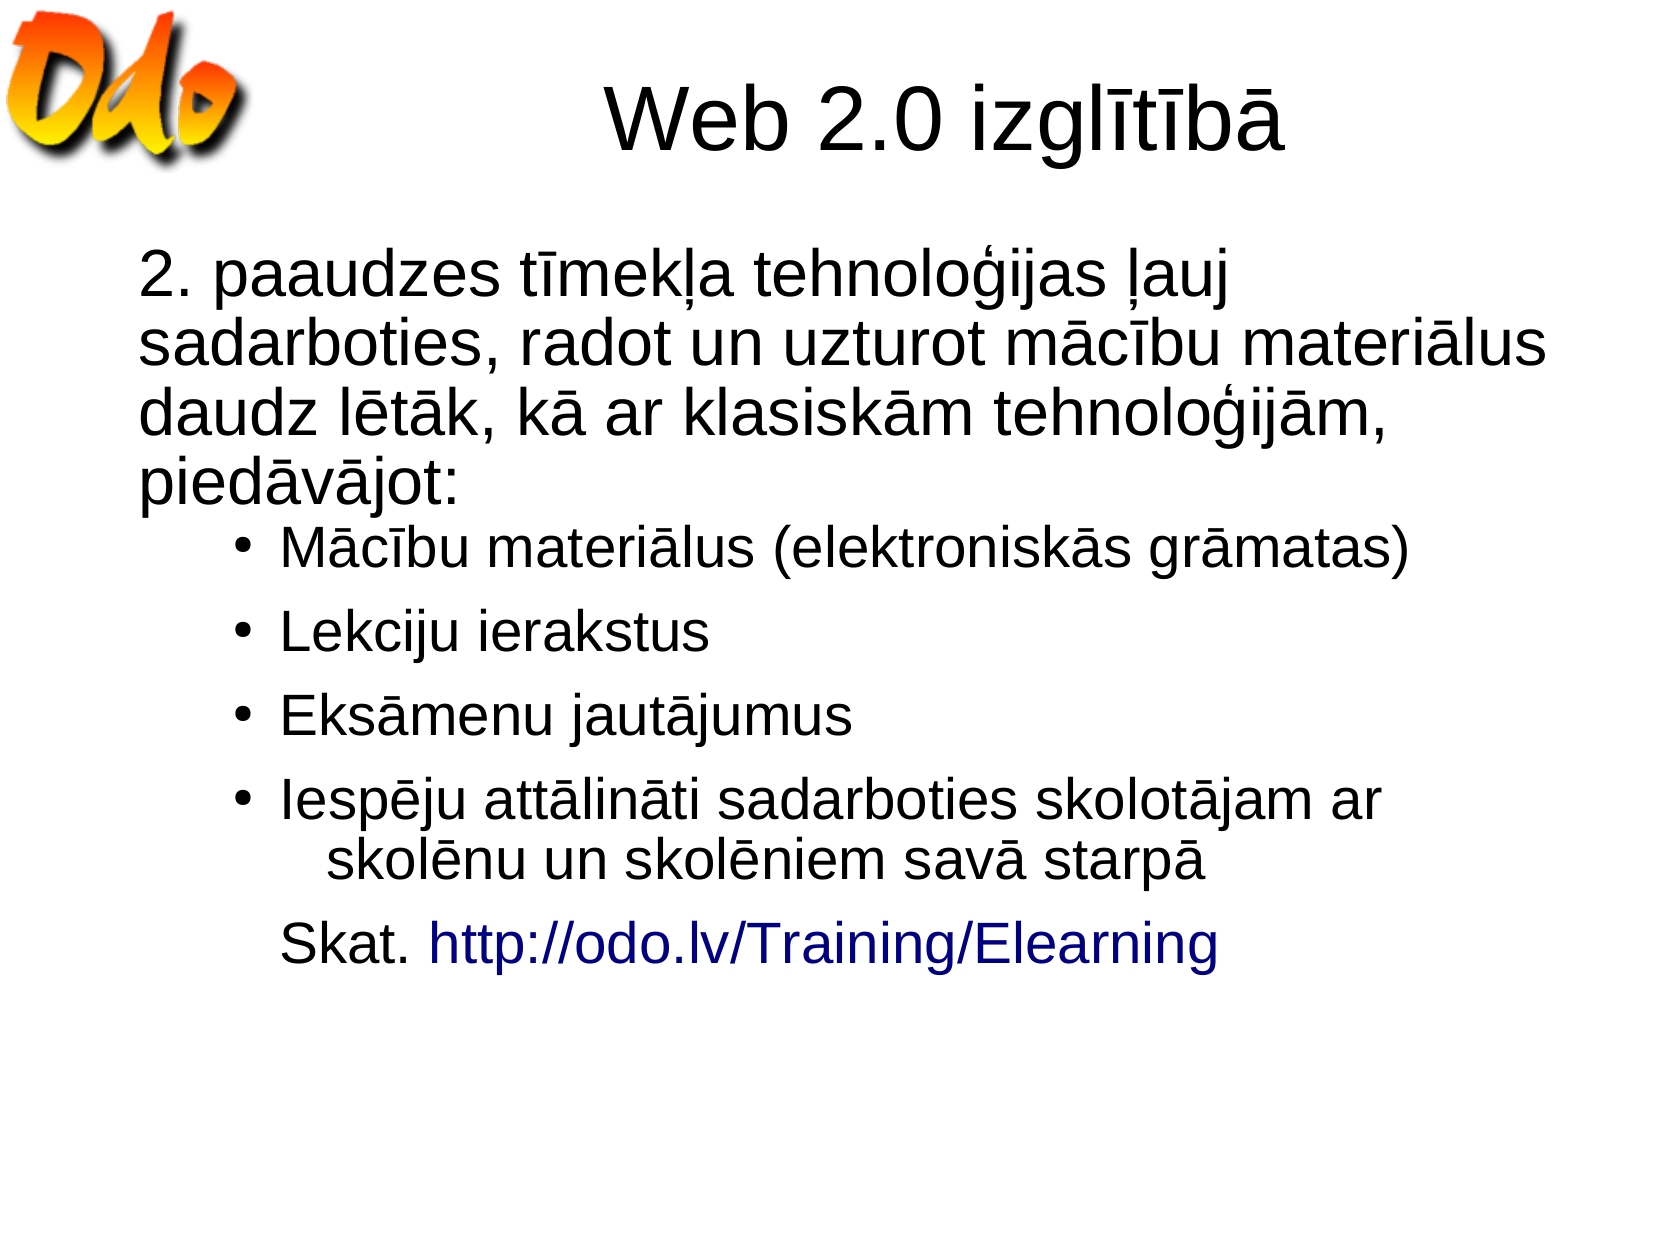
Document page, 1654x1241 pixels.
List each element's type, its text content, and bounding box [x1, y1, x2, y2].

title Web 2.0 izglītībā [236, 70, 1654, 174]
list 2. paaudzes tīmekļa tehnoloģijas ļauj sadarboties, radot un uzturot mācību materiālus daudz lētāk, kā ar klasiskām tehnoloģijām, piedāvājot: Mācību materiālus (elektroniskās grāmatas) Lekciju ierakstus Eksāmenu jautājumus Iespēju attālināti sadarboties skolotājam ar skolēnu un skolēniem savā starpā Skat. http://odo.lv/Training/Elearning [82, 236, 1569, 1107]
picture [5, 6, 263, 178]
